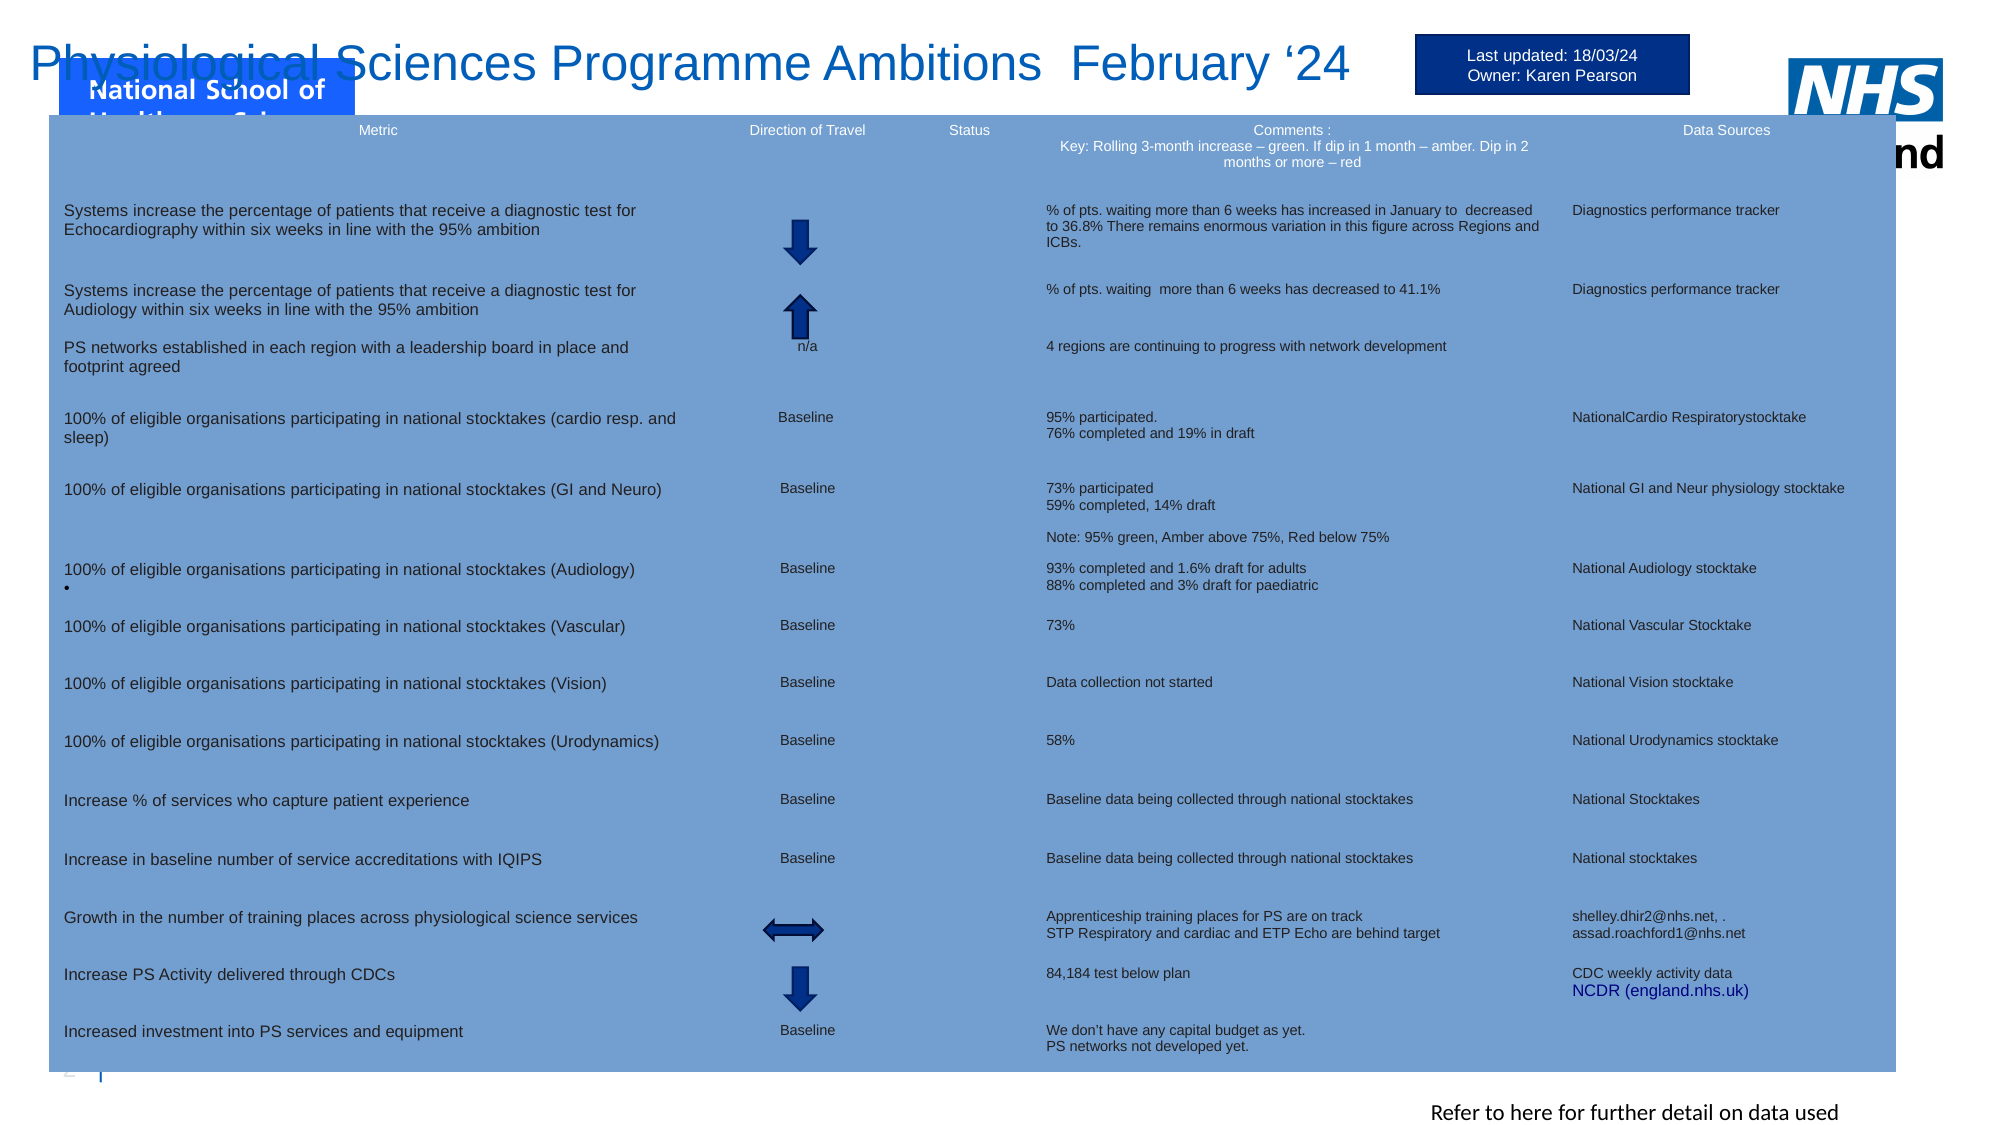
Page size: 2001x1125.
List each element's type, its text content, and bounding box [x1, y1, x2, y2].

table_cell 4 regions are continuing to progress with network development [1032, 331, 1557, 402]
table_cell Increased investment into PS services and equipment [49, 1015, 708, 1072]
table_cell 100% of eligible organisations participating in national stocktakes (Audiology) [49, 553, 708, 610]
table_cell Systems increase the percentage of patients that receive a diagnostic test for Audiology within six weeks in line with the 95% ambition [49, 274, 708, 331]
table_cell National Vision stocktake [1557, 667, 1896, 725]
table_cell Baseline [708, 843, 908, 901]
table_cell PS networks established in each region with a leadership board in place and footprint agreed [49, 331, 708, 402]
table_cell National GI and Neur physiology stocktake [1557, 473, 1896, 553]
table_cell 93% completed and 1.6% draft for adults 88% completed and 3% draft for paediatric [1032, 553, 1557, 610]
table_cell [908, 331, 1032, 402]
table_cell % of pts. waiting more than 6 weeks has increased in January to decreased to 36.8% There remains enormous variation in this figure across Regions and ICBs. [1032, 194, 1557, 274]
table_header Metric [49, 115, 708, 194]
table_cell National stocktakes [1557, 843, 1896, 901]
text_box [785, 295, 816, 339]
title Physiological Sciences Programme Ambitions February ‘24 [14, 14, 1761, 115]
table_cell Baseline [708, 784, 908, 843]
table_cell 100% of eligible organisations participating in national stocktakes (GI and Neuro) [49, 473, 708, 553]
table_cell [708, 901, 908, 958]
table_cell Growth in the number of training places across physiological science services [49, 901, 708, 958]
table_cell We don’t have any capital budget as yet. PS networks not developed yet. [1032, 1015, 1557, 1072]
table_cell Data collection not started [1032, 667, 1557, 725]
table_header Data Sources [1557, 115, 1896, 194]
table_cell [1557, 331, 1896, 402]
table_cell [908, 843, 1032, 901]
table_cell National Urodynamics stocktake [1557, 725, 1896, 784]
table_cell [908, 194, 1032, 274]
table_cell [908, 667, 1032, 725]
text_box Refer to here for further detail on data used [1415, 1089, 1917, 1125]
table_cell 100% of eligible organisations participating in national stocktakes (Urodynamics) [49, 725, 708, 784]
table_cell Baseline [708, 610, 908, 667]
table_cell Baseline data being collected through national stocktakes [1032, 843, 1557, 901]
table_cell [908, 553, 1032, 610]
table_cell Baseline [708, 553, 908, 610]
table_cell [908, 473, 1032, 553]
table_cell 100% of eligible organisations participating in national stocktakes (Vision) [49, 667, 708, 725]
table_cell Increase PS Activity delivered through CDCs [49, 958, 708, 1015]
table_cell Increase % of services who capture patient experience [49, 784, 708, 843]
table_cell [908, 784, 1032, 843]
table_cell CDC weekly activity data NCDR (england.nhs.uk) [1557, 958, 1896, 1015]
table_cell 100% of eligible organisations participating in national stocktakes (Vascular) [49, 610, 708, 667]
table_cell [708, 194, 908, 274]
table_cell Increase in baseline number of service accreditations with IQIPS [49, 843, 708, 901]
table_cell Baseline data being collected through national stocktakes [1032, 784, 1557, 843]
table_cell National Audiology stocktake [1557, 553, 1896, 610]
table_cell Baseline [708, 667, 908, 725]
table_cell 95% participated. 76% completed and 19% in draft [1032, 402, 1557, 473]
table_cell [908, 610, 1032, 667]
table_cell [908, 1015, 1032, 1072]
table_cell 73% participated 59% completed, 14% draft Note: 95% green, Amber above 75%, Red below 75% [1032, 473, 1557, 553]
table_cell Diagnostics performance tracker [1557, 274, 1896, 331]
table_cell [908, 274, 1032, 331]
table_cell Baseline [708, 1015, 908, 1072]
table_header Comments : Key: Rolling 3-month increase – green. If dip in 1 month – amber. Dip in 2 months or more – red [1032, 115, 1557, 194]
table_cell 84,184 test below plan [1032, 958, 1557, 1015]
text_box [785, 967, 816, 1011]
table_cell 100% of eligible organisations participating in national stocktakes (cardio resp. and sleep) [49, 402, 708, 473]
table_cell National Stocktakes [1557, 784, 1896, 843]
text_box [785, 220, 816, 264]
table_cell Baseline [708, 725, 908, 784]
table_header Direction of Travel [708, 115, 908, 194]
table_cell [908, 958, 1032, 1015]
table_cell 73% [1032, 610, 1557, 667]
table_cell Baseline [708, 473, 908, 553]
table_cell Diagnostics performance tracker [1557, 194, 1896, 274]
table_cell n/a [708, 331, 908, 402]
table_cell shelley.dhir2@nhs.net, . assad.roachford1@nhs.net [1557, 901, 1896, 958]
table_cell [908, 901, 1032, 958]
table_cell National Vascular Stocktake [1557, 610, 1896, 667]
table_cell [708, 958, 908, 1015]
text_box [763, 920, 823, 940]
table_cell Apprenticeship training places for PS are on track STP Respiratory and cardiac and ETP Echo are behind target [1032, 901, 1557, 958]
table_cell [708, 274, 908, 331]
table_cell [1557, 1015, 1896, 1072]
table_cell 58% [1032, 725, 1557, 784]
table_cell Systems increase the percentage of patients that receive a diagnostic test for Echocardiography within six weeks in line with the 95% ambition [49, 194, 708, 274]
table_cell Baseline [708, 402, 908, 473]
table_cell [908, 402, 1032, 473]
table_cell National Cardio Respiratory stocktake [1557, 402, 1896, 473]
text_box Last updated: 18/03/24 Owner: Karen Pearson [1416, 35, 1689, 94]
table_header Status [908, 115, 1032, 194]
table_cell % of pts. waiting more than 6 weeks has decreased to 41.1% [1032, 274, 1557, 331]
table_cell [908, 725, 1032, 784]
